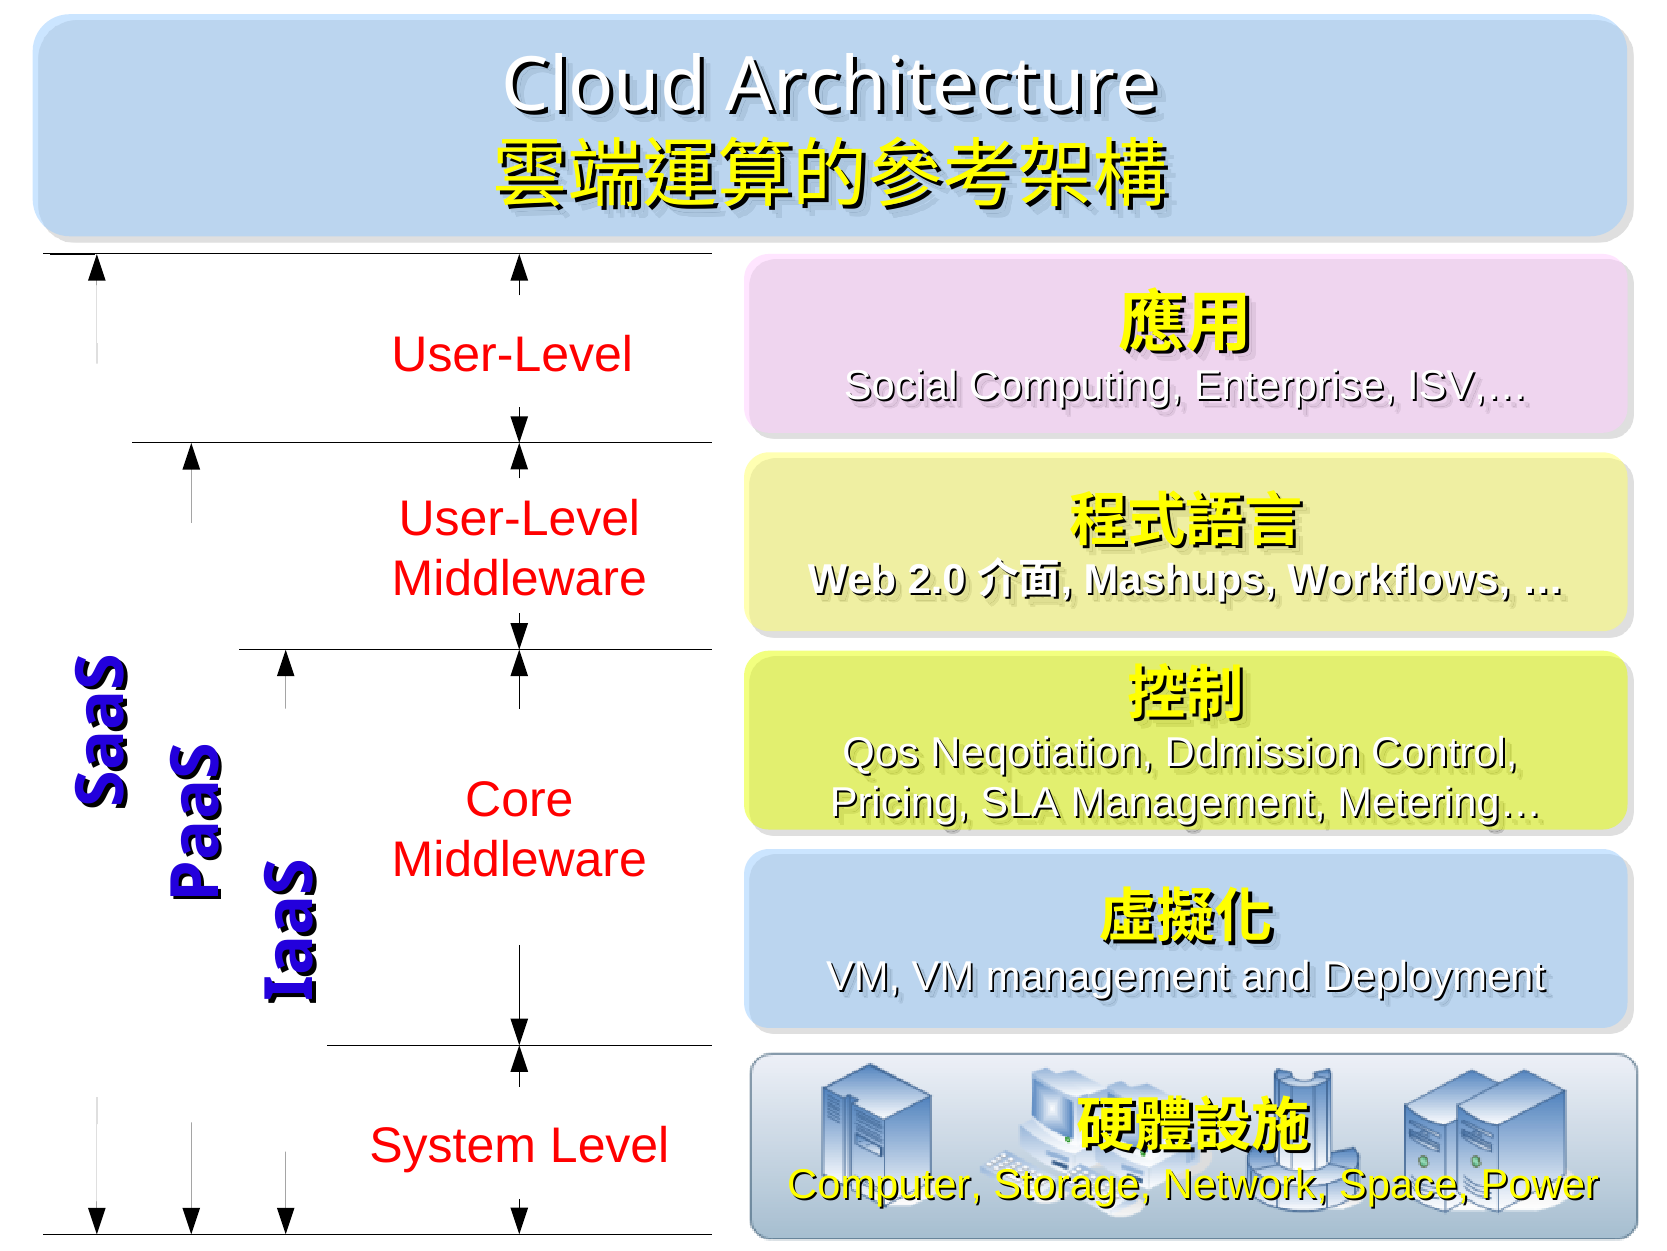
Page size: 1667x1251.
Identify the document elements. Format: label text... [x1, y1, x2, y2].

text_box Cloud Architecture 雲端運算的參考架構 [32, 14, 1628, 237]
picture [744, 1047, 1643, 1247]
text_box IaaS [230, 708, 341, 1152]
text_box 虛擬化 VM, VM management and Deployment [744, 849, 1628, 1028]
text_box User-Level [327, 295, 712, 408]
text_box 控制 Qos Neqotiation, Ddmission Control, Pricing, SLA Management, Metering… [744, 650, 1628, 830]
text_box SaaS [42, 363, 152, 1098]
text_box 應用 Social Computing, Enterprise, ISV,… [744, 253, 1628, 433]
text_box Core Middleware [341, 708, 712, 945]
text_box User-Level Middleware [327, 478, 712, 614]
text_box 程式語言 Web 2.0 介面, Mashups, Workflows, … [744, 452, 1628, 632]
text_box PaaS [136, 522, 247, 1123]
text_box System Level [327, 1086, 712, 1199]
